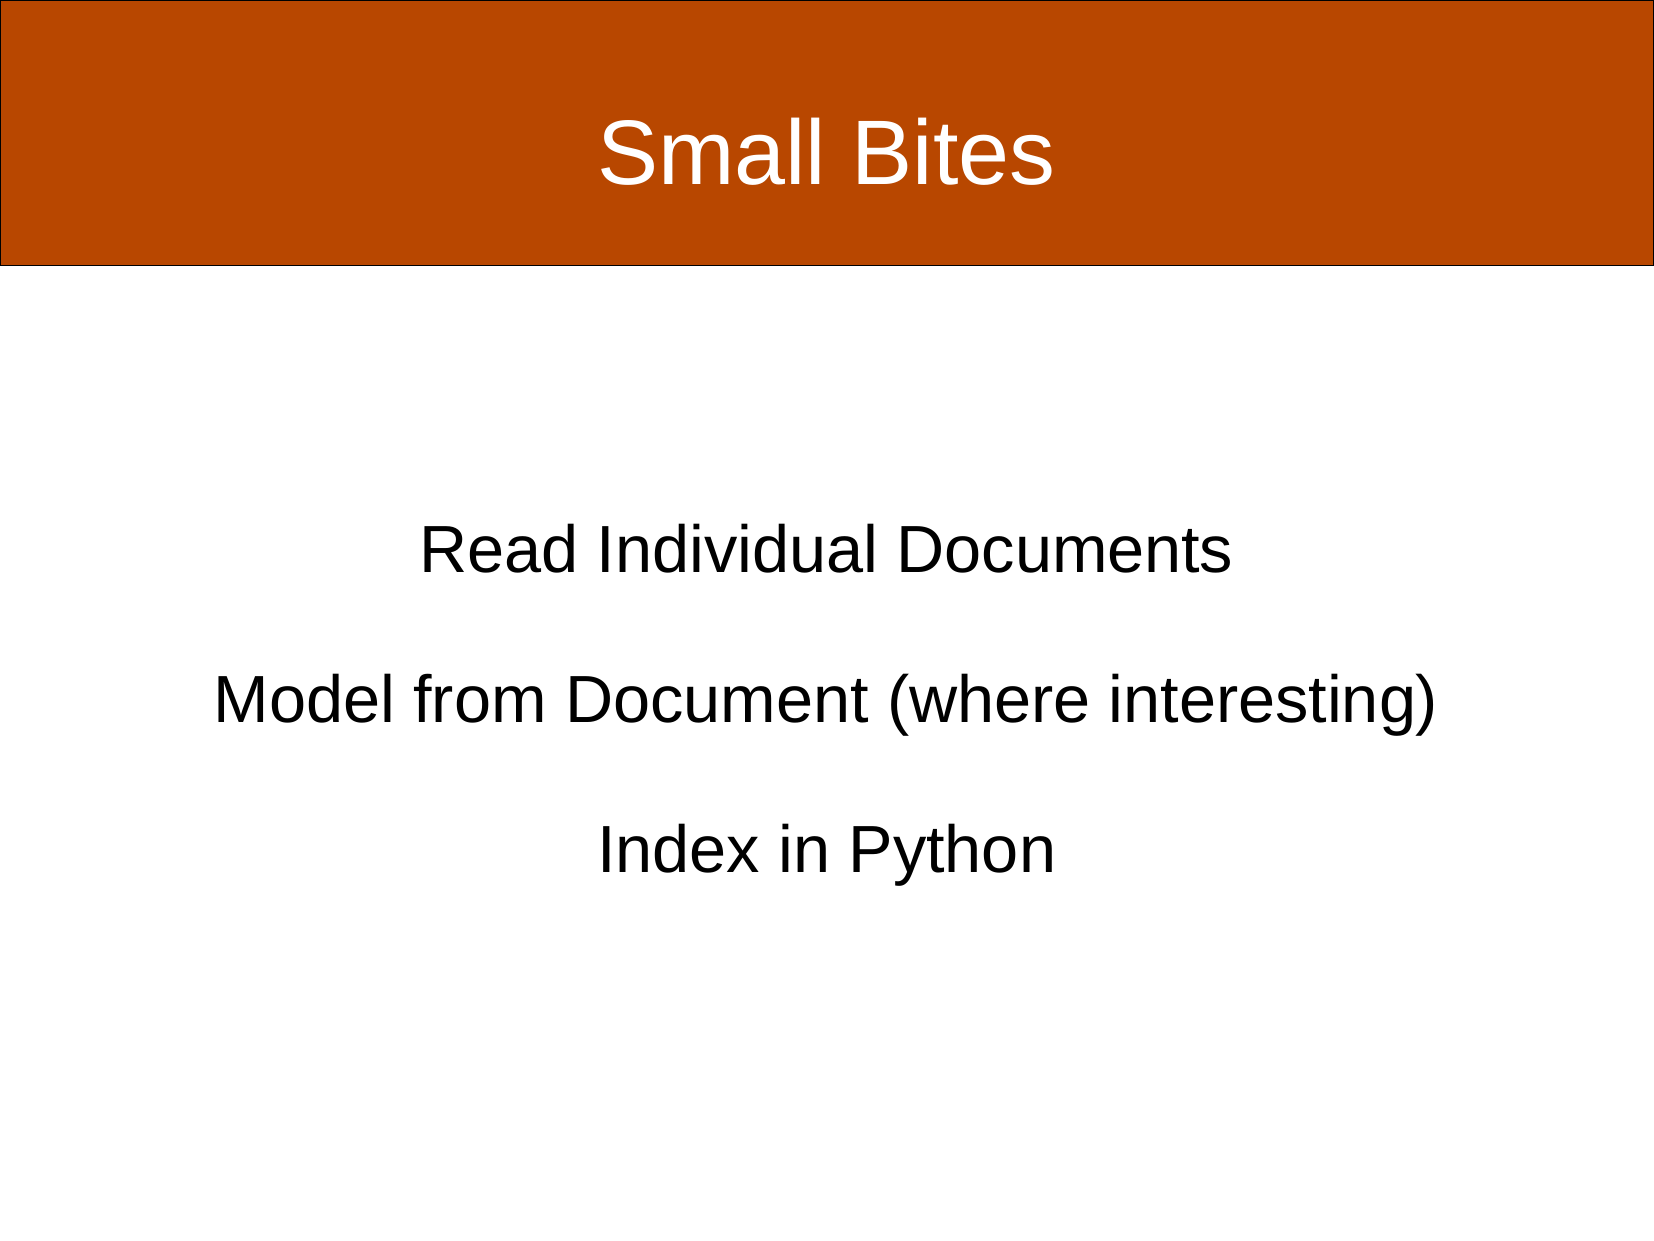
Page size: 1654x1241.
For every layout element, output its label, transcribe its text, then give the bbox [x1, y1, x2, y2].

title Small Bites [82, 56, 1571, 250]
subtitle Read Individual Documents Model from Document (where interesting) Index in Python [82, 297, 1571, 1102]
